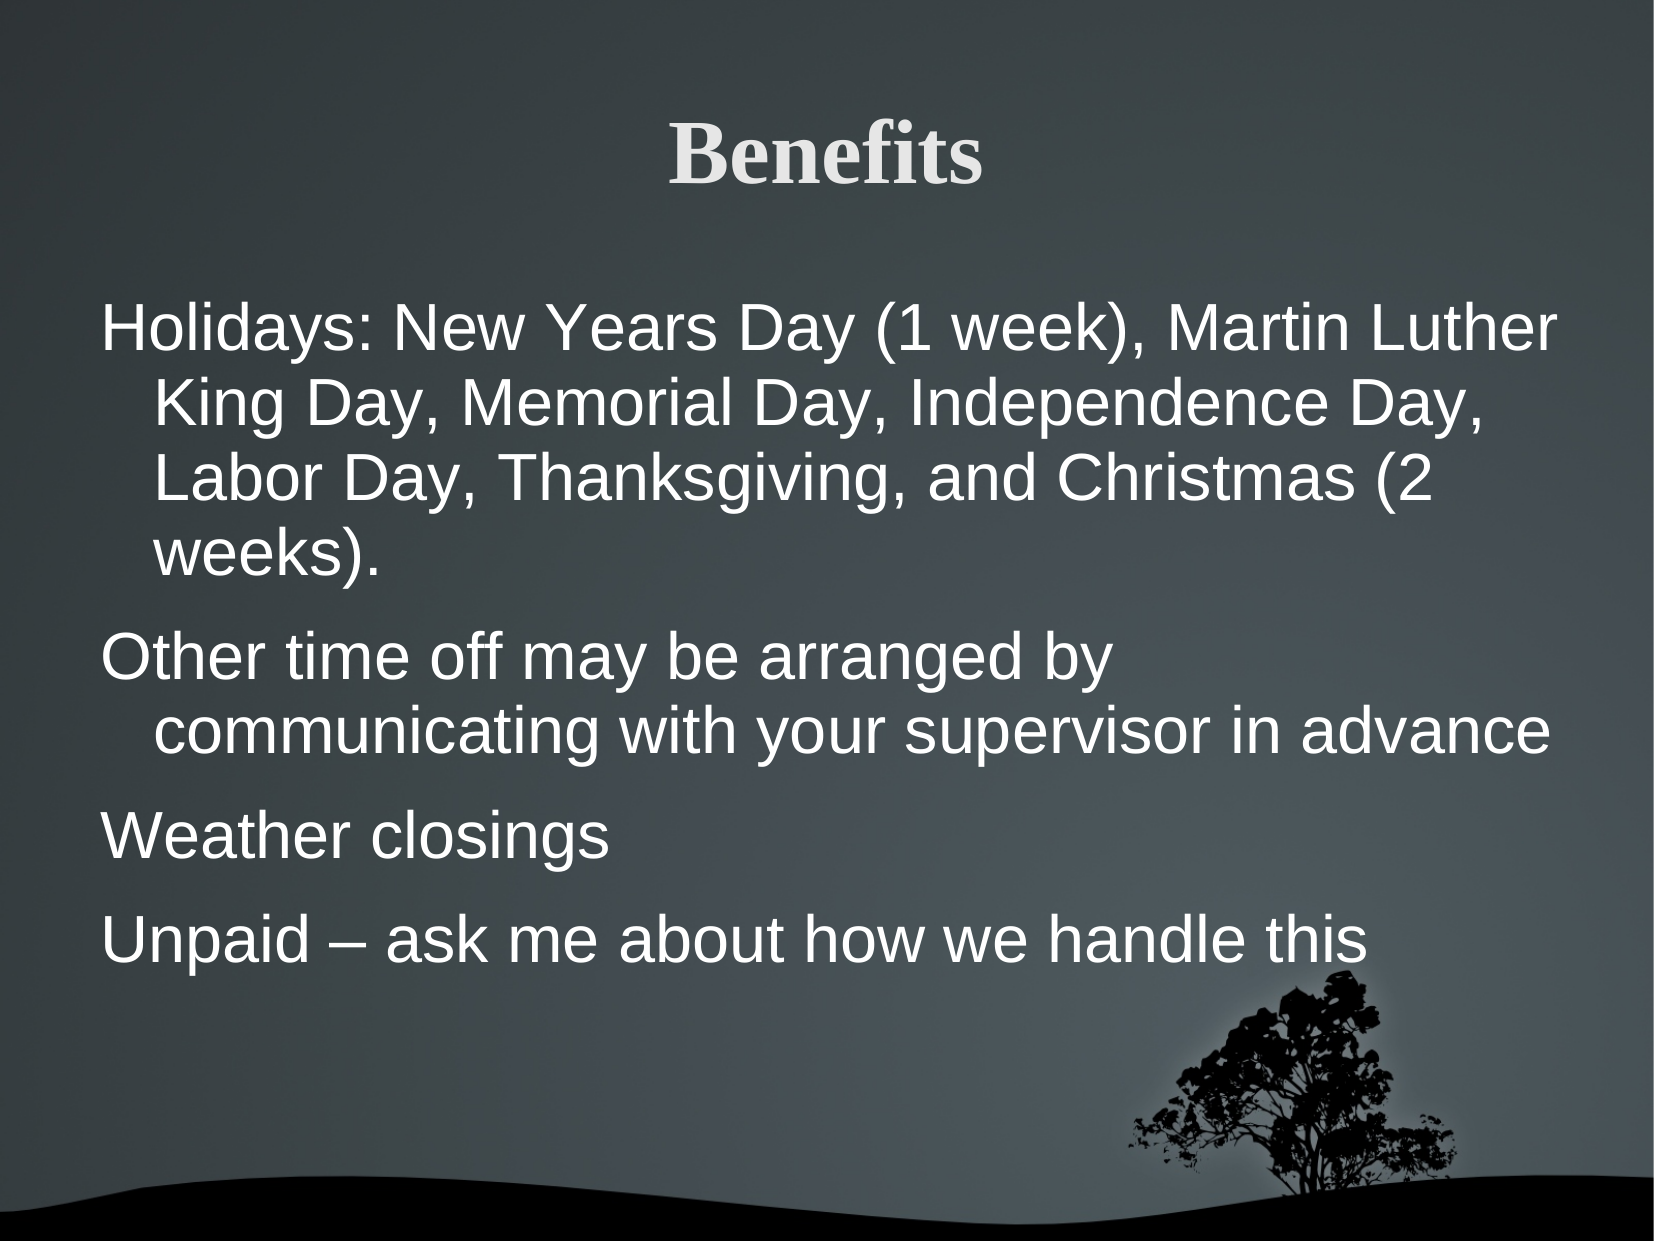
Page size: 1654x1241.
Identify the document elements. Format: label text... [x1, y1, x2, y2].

title Benefits [82, 49, 1571, 257]
picture [0, 0, 1654, 1241]
list Holidays: New Years Day (1 week), Martin Luther King Day, Memorial Day, Independence Day, Labor Day, Thanksgiving, and Christmas (2 weeks). Other time off may be arranged by communicating with your supervisor in advance Weather closings Unpaid – ask me about how we handle this [82, 290, 1571, 1109]
